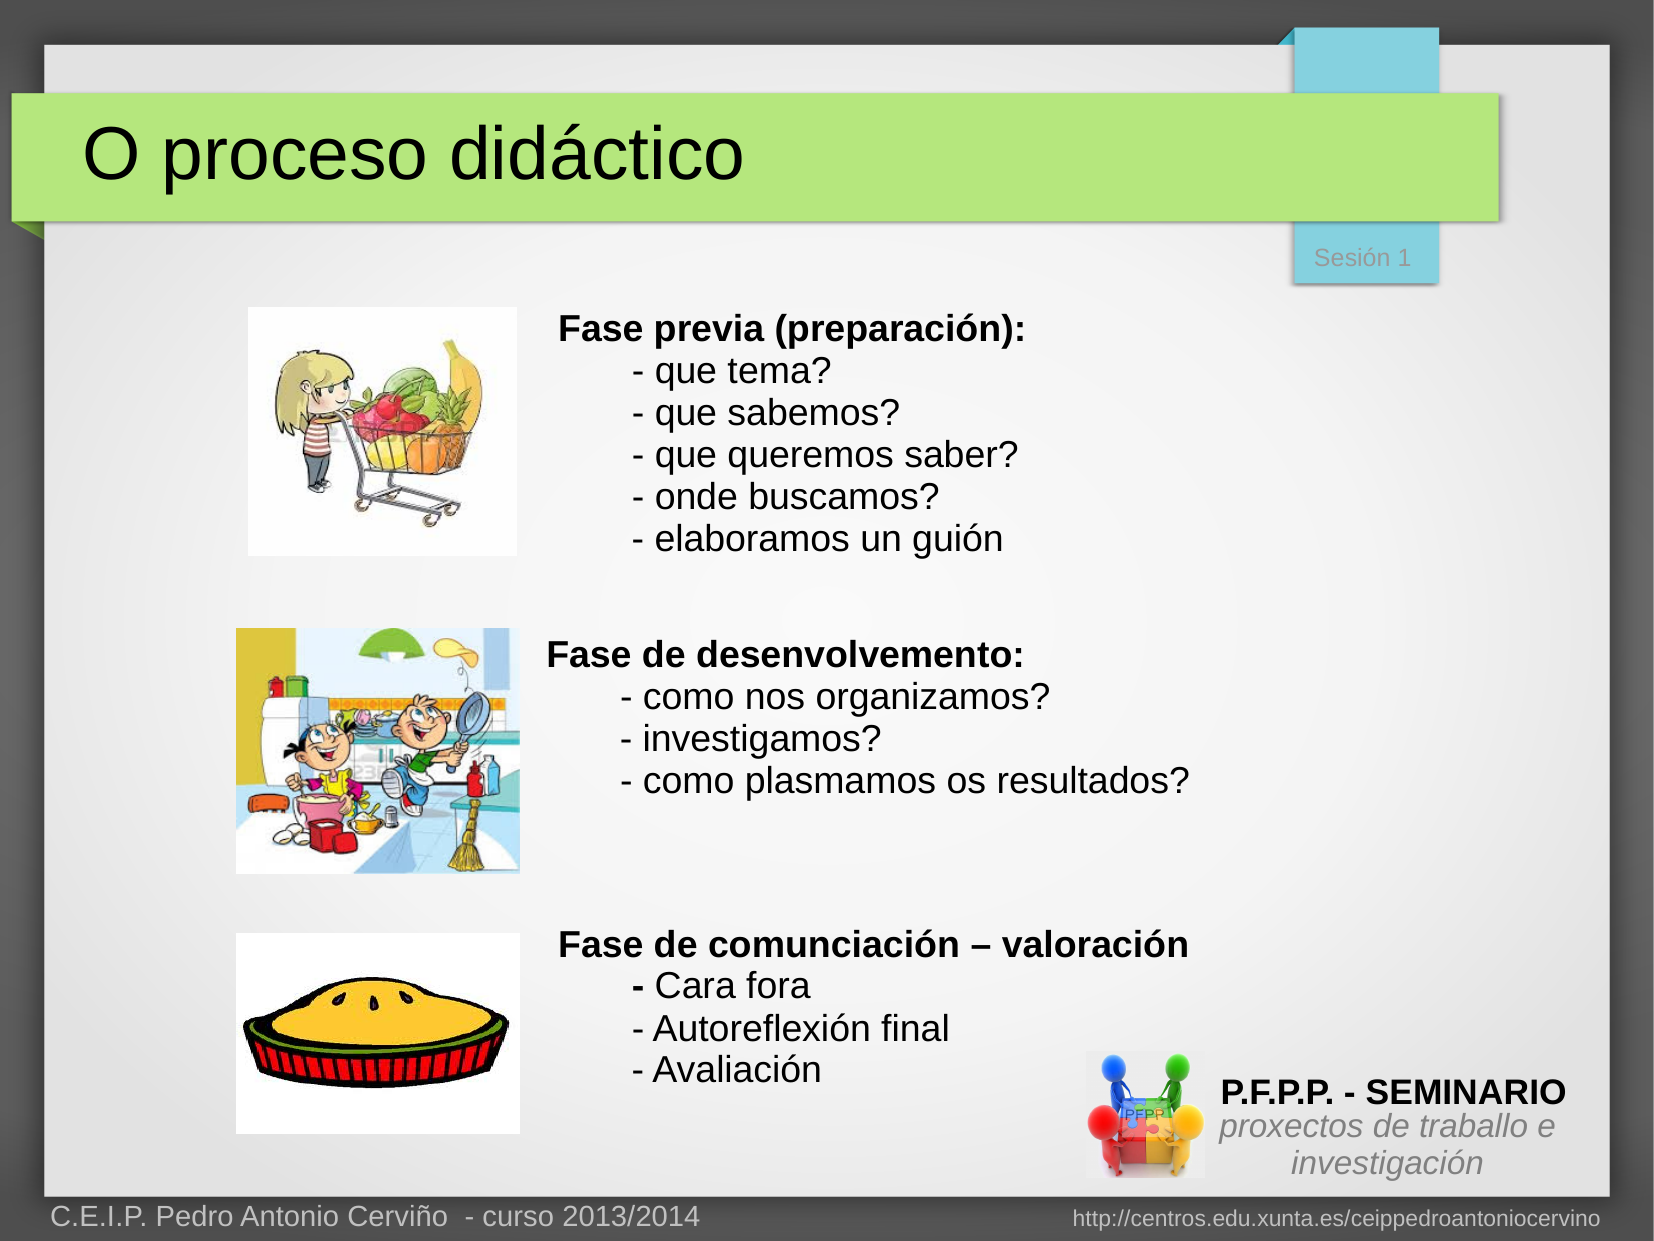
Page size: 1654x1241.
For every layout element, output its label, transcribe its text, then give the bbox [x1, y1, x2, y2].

text_box Sesión 1 [1299, 236, 1430, 280]
text_box Fase previa (preparación): - que tema? - que sabemos? - que queremos saber? - onde buscamos? - elaboramos un guión [543, 300, 1170, 567]
text_box proxectos de traballo e investigación [1192, 1106, 1583, 1182]
subtitle P.F.P.P. - SEMINARIO [1205, 1062, 1630, 1123]
picture [0, 0, 1654, 1241]
title O proceso didáctico [82, 94, 1264, 213]
text_box Fase de desenvolvemento: - como nos organizamos? - investigamos? - como plasmamos os resultados? [531, 625, 1300, 815]
text_box C.E.I.P. Pedro Antonio Cerviño - curso 2013/2014 http://centros.edu.xunta.es/ceippedroantoniocervino [35, 1192, 1630, 1241]
text_box Fase de comunciación – valoración - Cara fora - Autoreflexión final - Avaliación [543, 915, 1241, 1099]
